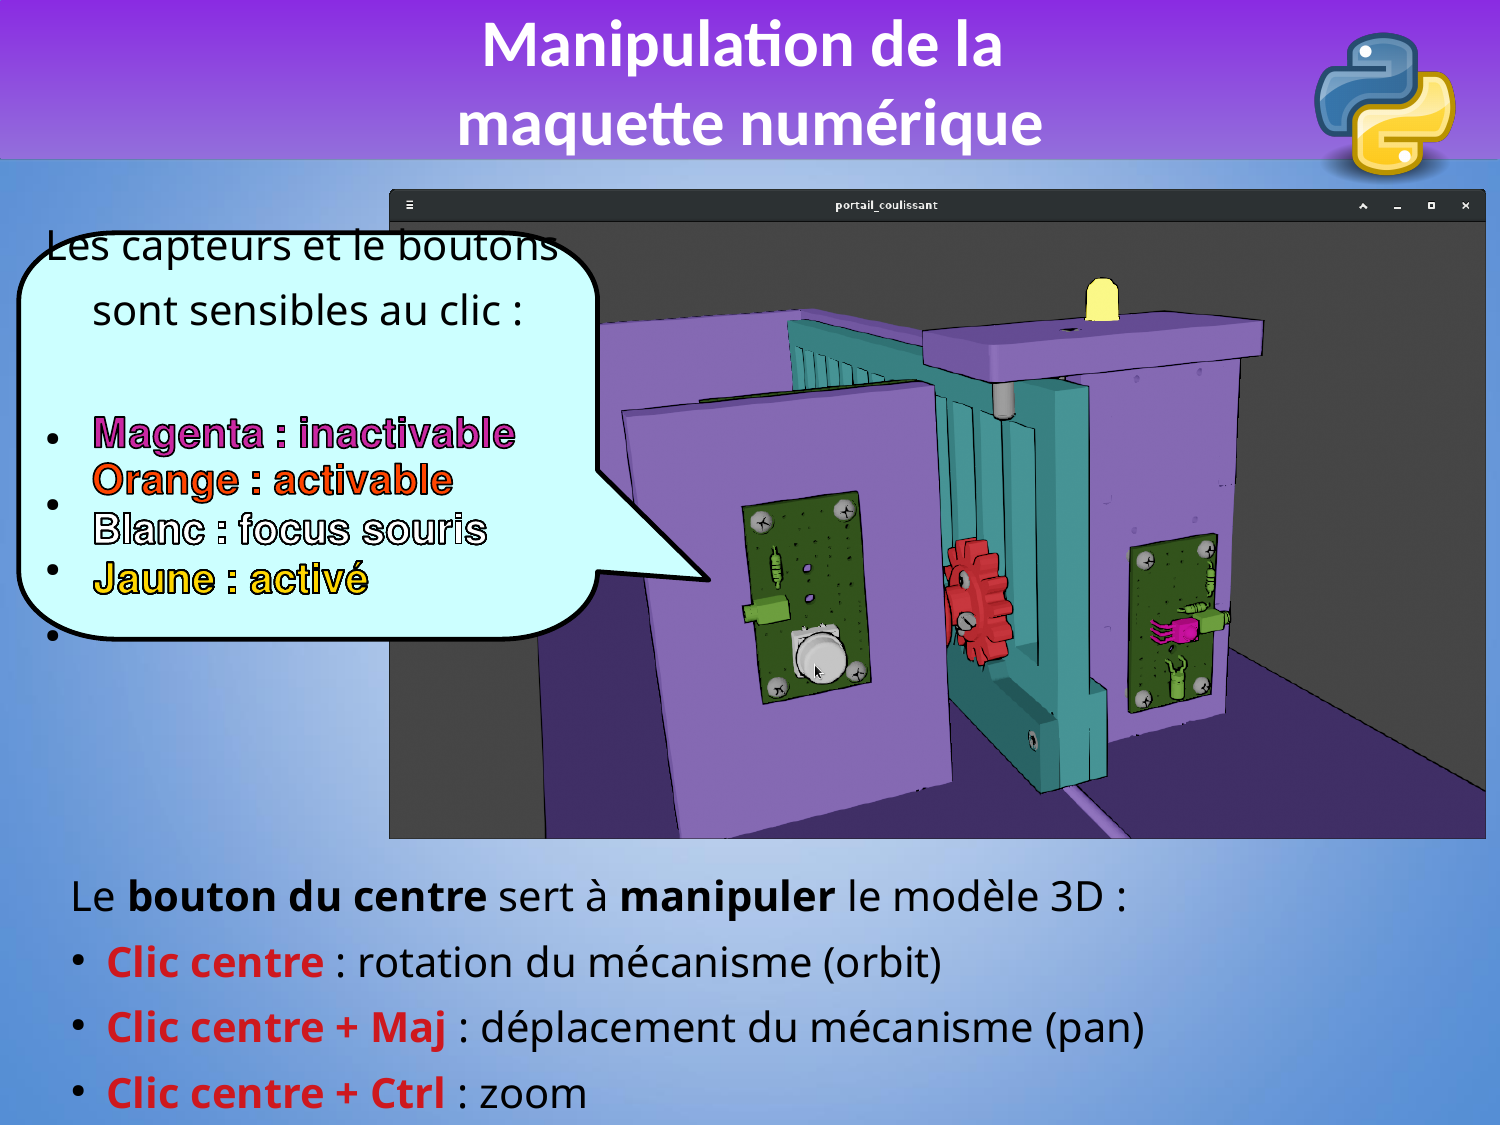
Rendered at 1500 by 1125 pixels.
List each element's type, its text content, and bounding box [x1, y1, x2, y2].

text_box [123, 512, 130, 544]
text_box [395, 463, 417, 495]
text_box [168, 569, 189, 593]
text_box [399, 424, 406, 448]
text_box [242, 424, 264, 449]
text_box [227, 419, 240, 449]
text_box [93, 462, 123, 495]
text_box [278, 425, 285, 432]
text_box [238, 512, 252, 544]
text_box [94, 512, 120, 544]
text_box [457, 416, 479, 449]
text_box [312, 424, 333, 448]
text_box Le bouton du centre sert à manipuler le modèle 3D : Clic centre : rotation du mécanisme (orbit) Clic centre + Maj : déplacement du mécanisme (pan) Clic centre + Ctrl : zoom Molette : zoom [70, 858, 1453, 1099]
text_box [191, 470, 213, 503]
text_box [413, 520, 434, 545]
text_box [360, 424, 382, 449]
text_box [133, 520, 155, 545]
text_box [253, 472, 260, 479]
text_box [129, 424, 151, 449]
text_box [386, 520, 410, 545]
text_box [483, 416, 490, 448]
text_box [127, 470, 140, 494]
text_box [320, 465, 333, 495]
text_box [218, 537, 225, 544]
text_box [346, 569, 368, 594]
text_box [363, 520, 384, 545]
picture [0, 29, 1500, 1125]
text_box [229, 586, 236, 593]
text_box [253, 487, 260, 494]
text_box [204, 424, 225, 448]
text_box [250, 569, 272, 594]
text_box [153, 424, 175, 457]
text_box [301, 424, 307, 448]
text_box [493, 424, 515, 449]
text_box [455, 512, 462, 519]
text_box [304, 520, 325, 545]
text_box [143, 570, 164, 594]
text_box [296, 564, 310, 594]
text_box [439, 520, 452, 544]
text_box [229, 571, 236, 578]
text_box [328, 520, 349, 545]
text_box [93, 562, 114, 594]
text_box [383, 419, 396, 449]
text_box [353, 561, 363, 568]
text_box [94, 416, 125, 448]
text_box [178, 424, 200, 449]
text_box [183, 520, 204, 545]
text_box [313, 562, 320, 568]
text_box [432, 424, 454, 449]
text_box [279, 520, 301, 545]
text_box [158, 520, 179, 544]
text_box Manipulation de la maquette numérique [0, 0, 1500, 159]
text_box [142, 470, 163, 495]
text_box [346, 471, 369, 494]
text_box [301, 416, 307, 423]
text_box [274, 569, 295, 594]
text_box [370, 470, 392, 495]
text_box [455, 520, 462, 544]
text_box [313, 570, 320, 593]
text_box [337, 424, 358, 449]
text_box [254, 520, 277, 545]
text_box [322, 570, 345, 593]
text_box [274, 470, 296, 495]
text_box [218, 521, 225, 528]
text_box [465, 520, 487, 545]
text_box [217, 470, 239, 495]
text_box [337, 471, 343, 494]
text_box [193, 569, 215, 594]
text_box [408, 424, 431, 448]
text_box [278, 441, 285, 448]
text_box [421, 463, 427, 494]
text_box [431, 470, 453, 495]
text_box [298, 470, 319, 495]
text_box [399, 416, 406, 423]
text_box Les capteurs et le boutons sont sensibles au clic : [18, 232, 709, 640]
text_box [167, 470, 188, 494]
text_box [118, 569, 140, 594]
